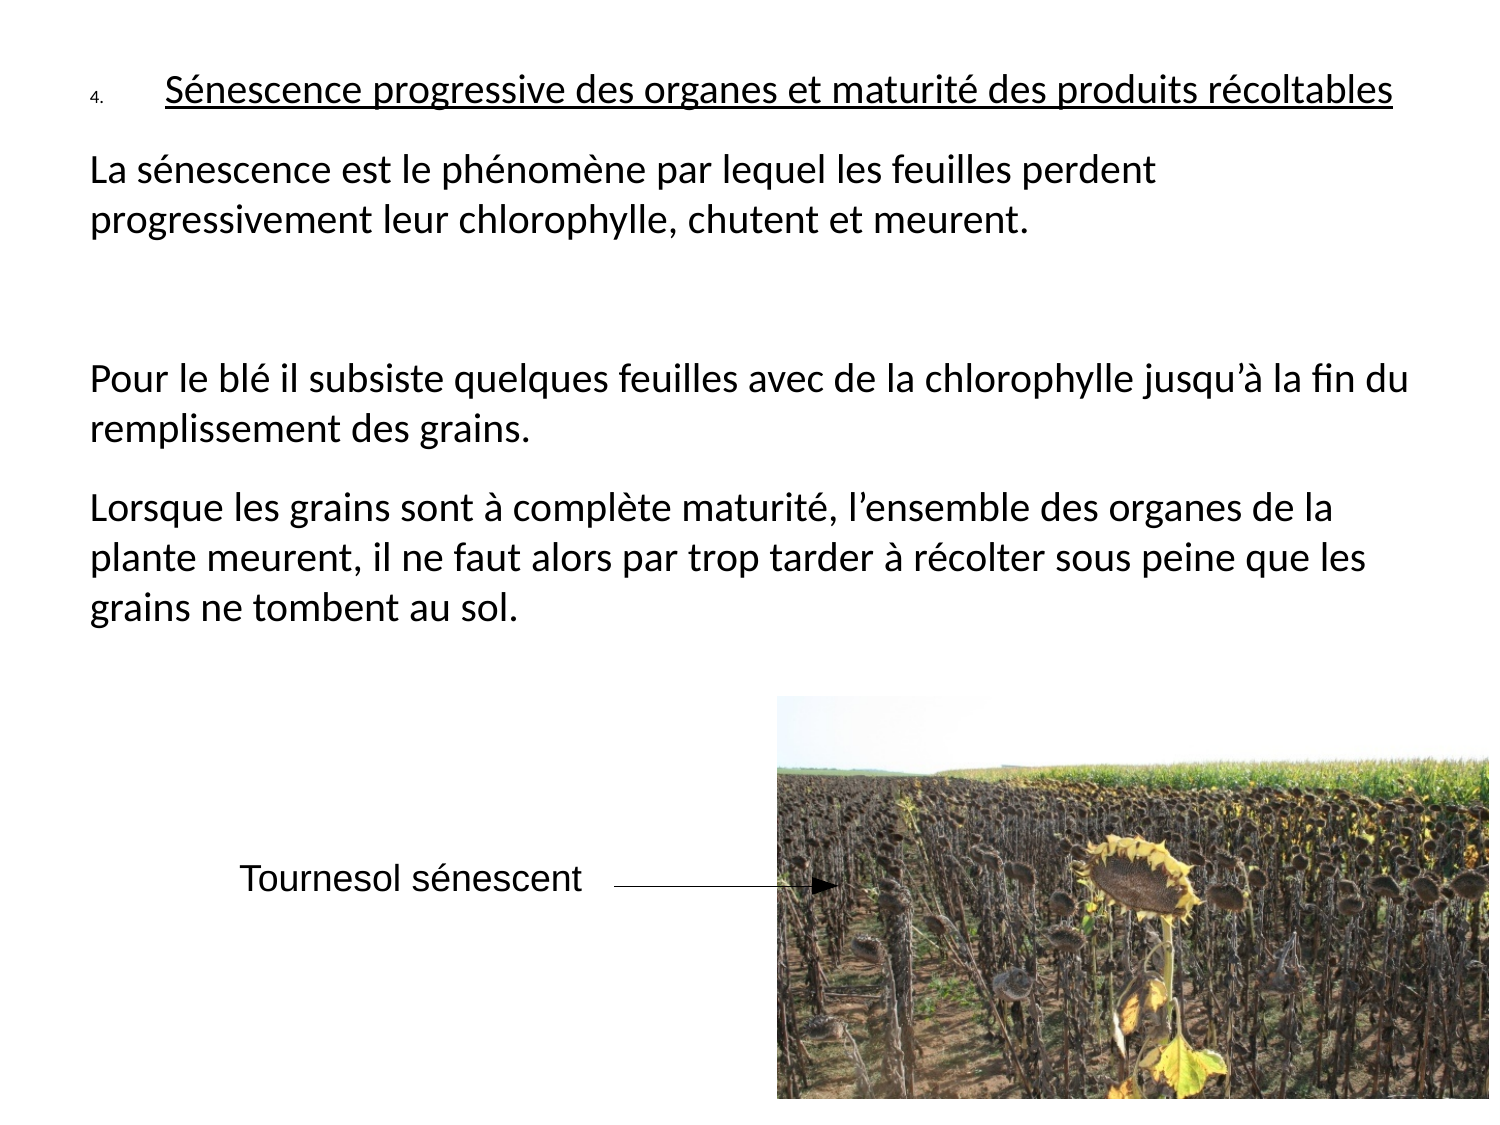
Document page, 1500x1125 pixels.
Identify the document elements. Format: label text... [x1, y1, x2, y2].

list Sénescence progressive des organes et maturité des produits récoltables La sénescence est le phénomène par lequel les feuilles perdent progressivement leur chlorophylle, chutent et meurent. Pour le blé il subsiste quelques feuilles avec de la chlorophylle jusqu’à la fin du remplissement des grains. Lorsque les grains sont à complète maturité, l’ensemble des organes de la plante meurent, il ne faut alors par trop tarder à récolter sous peine que les grains ne tombent au sol. [75, 54, 1425, 1005]
text_box Tournesol sénescent [224, 850, 615, 908]
picture [777, 696, 1489, 1099]
